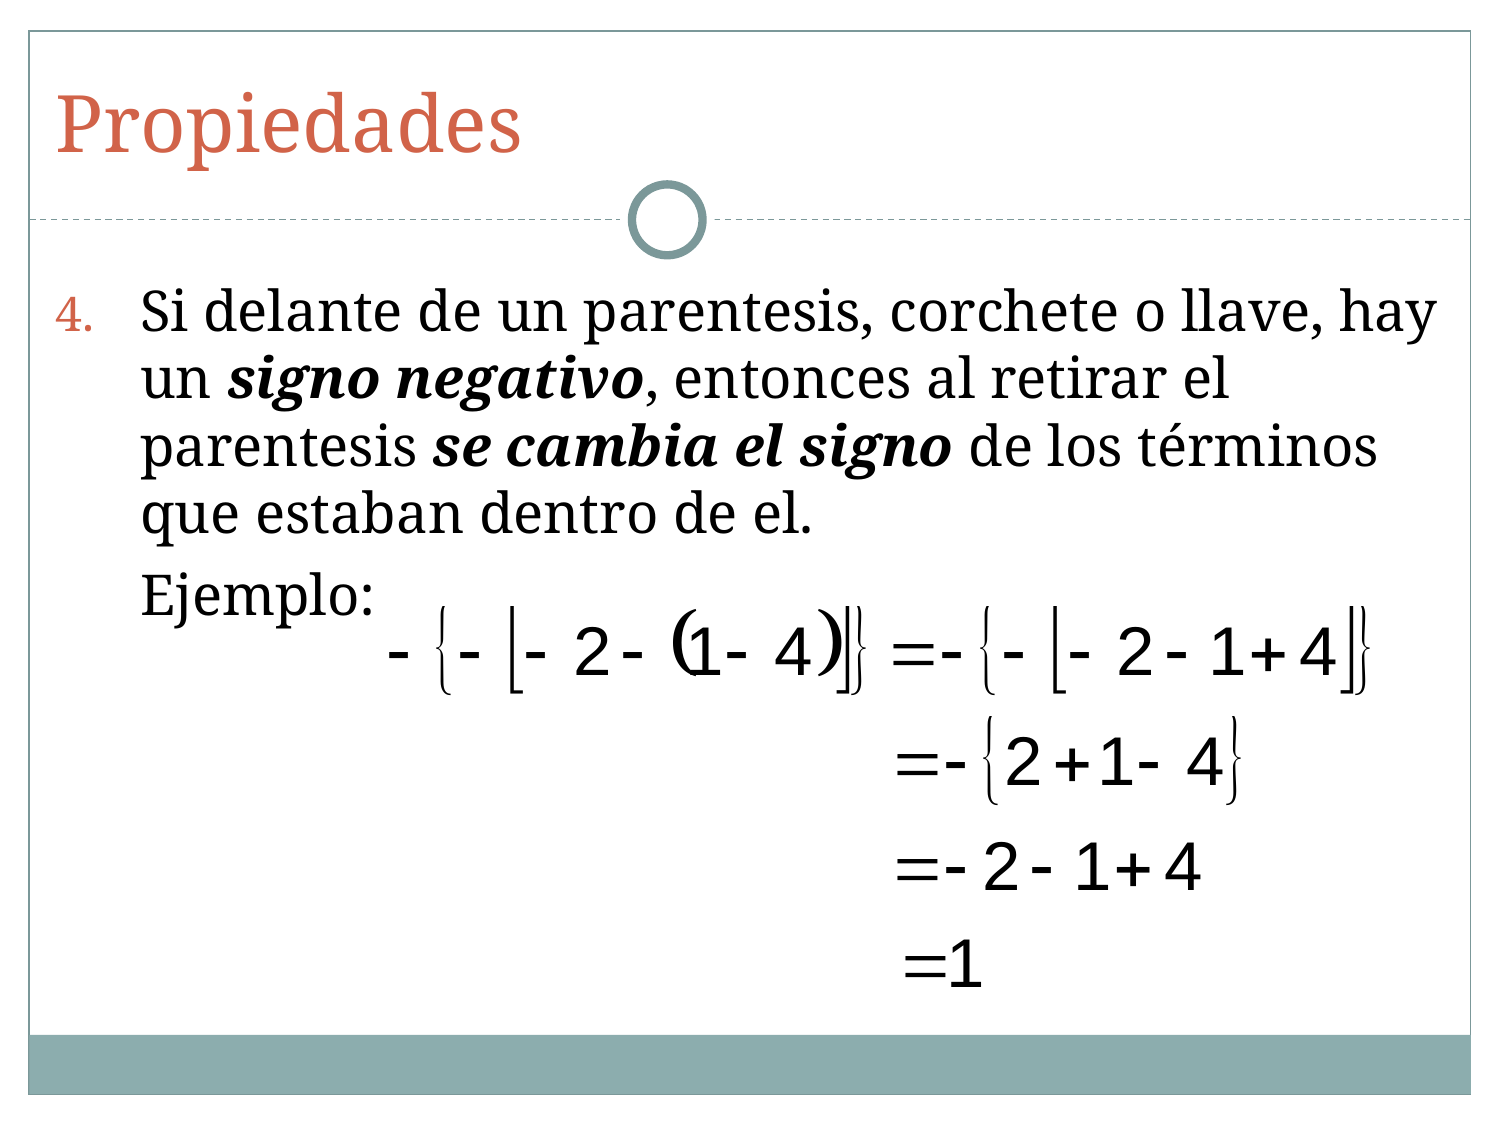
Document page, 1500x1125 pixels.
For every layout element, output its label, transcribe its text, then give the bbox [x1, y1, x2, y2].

chart [377, 606, 1386, 705]
chart [879, 826, 1214, 902]
list Si delante de un parentesis, corchete o llave, hay un signo negativo, entonces al retirar el parentesis se cambia el signo de los términos que estaban dentro de el. Ejemplo: [41, 267, 1459, 1005]
chart [888, 924, 987, 1000]
chart [879, 716, 1261, 815]
